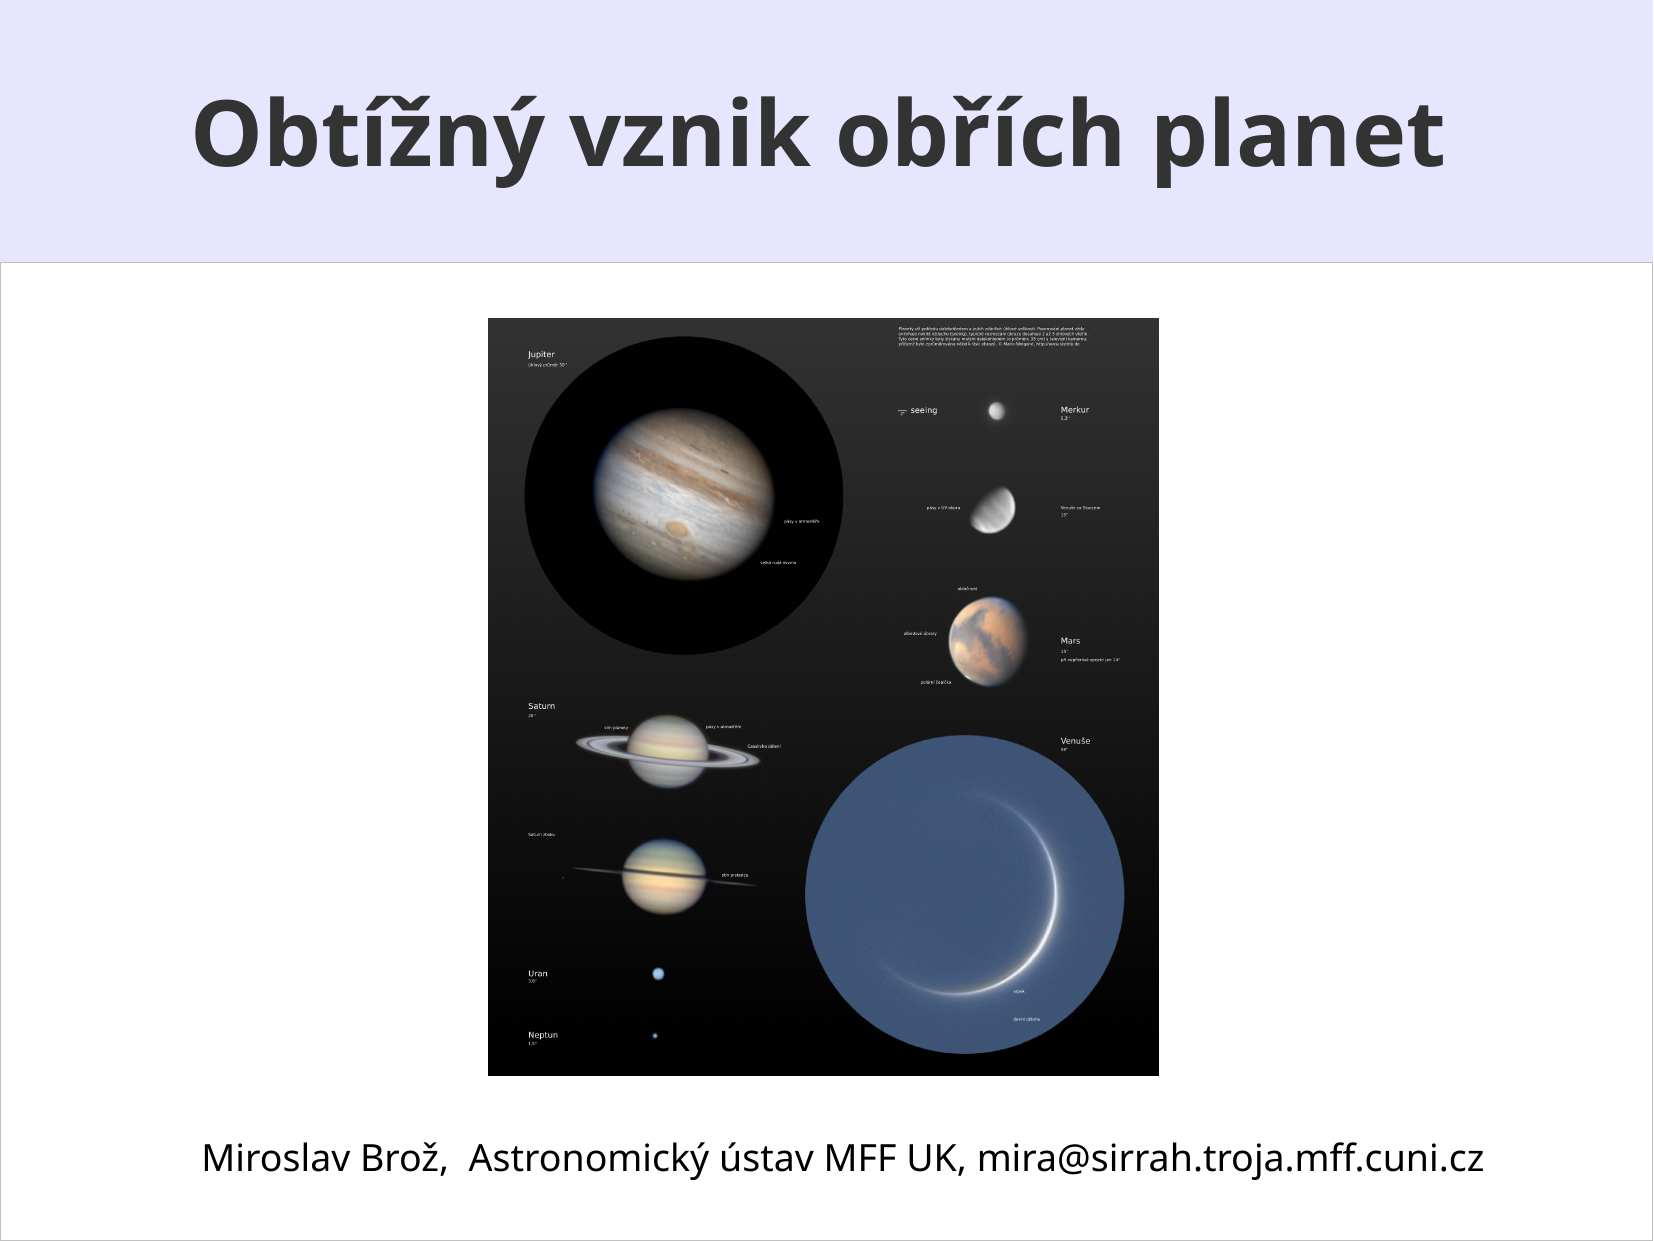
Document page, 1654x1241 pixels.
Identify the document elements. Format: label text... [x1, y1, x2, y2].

picture [488, 318, 1159, 1076]
title Obtížný vznik obřích planet [75, 0, 1563, 263]
text_box Miroslav Brož, Astronomický ústav MFF UK, mira@sirrah.troja.mff.cuni.cz [150, 1124, 1538, 1241]
